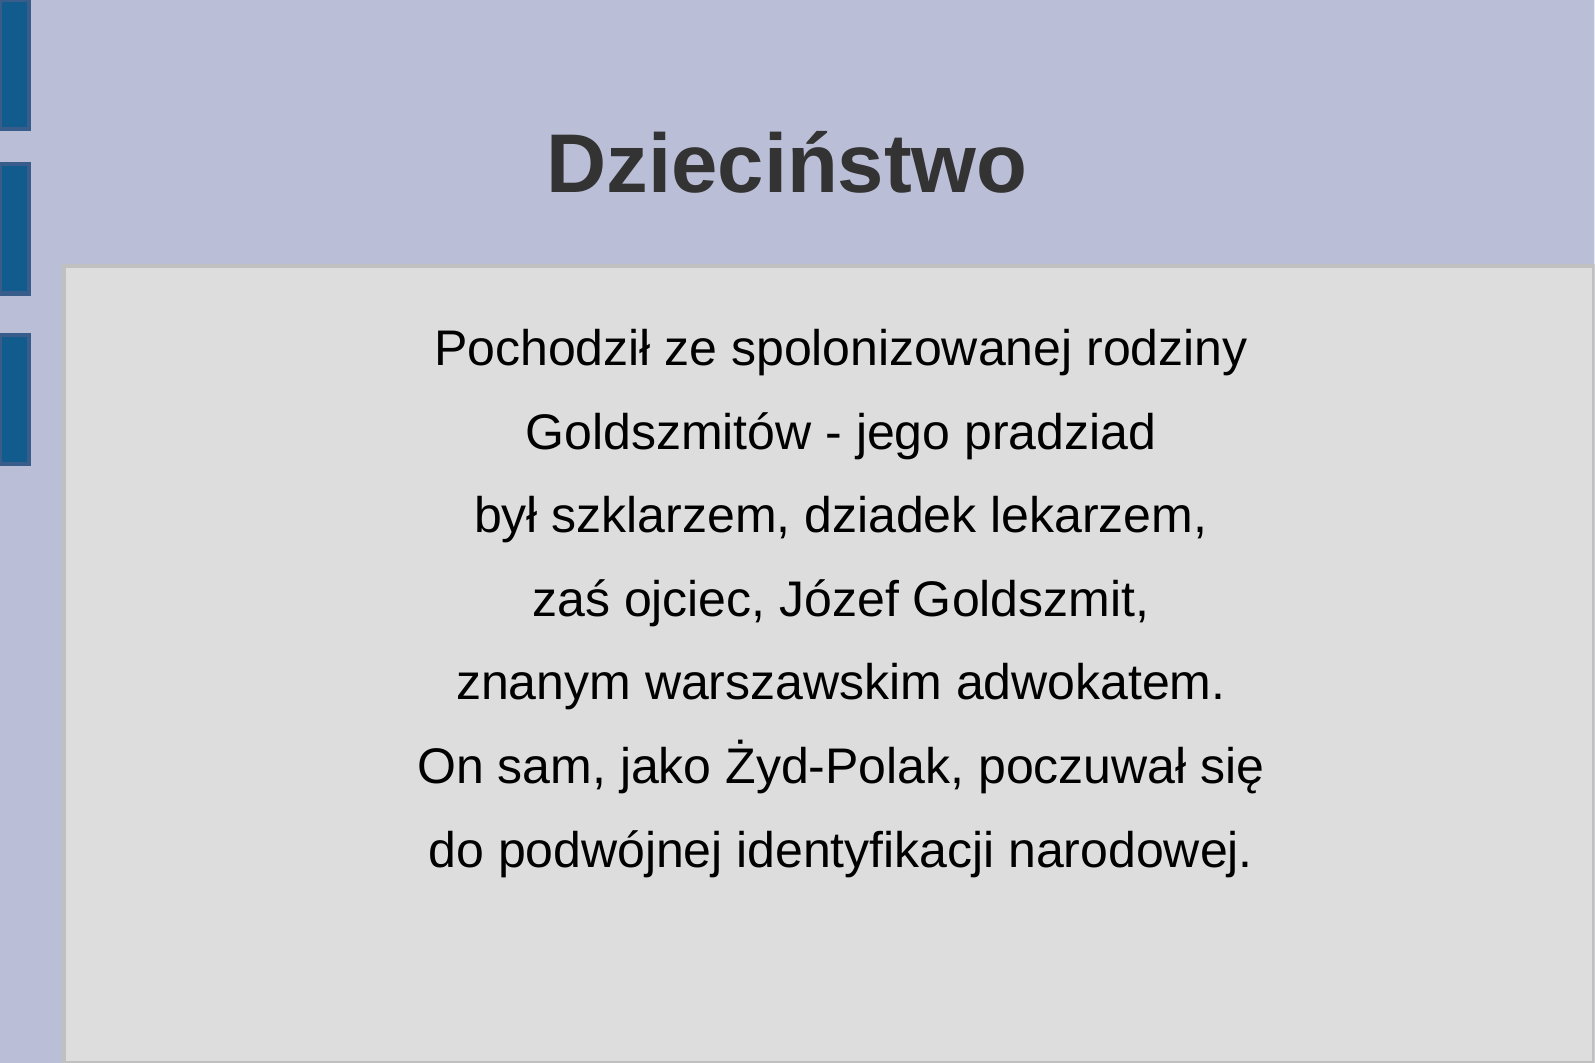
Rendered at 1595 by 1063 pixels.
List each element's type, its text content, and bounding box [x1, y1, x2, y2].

text_box Pochodził ze spolonizowanej rodziny Goldszmitów - jego pradziad był szklarzem, dziadek lekarzem, zaś ojciec, Józef Goldszmit, znanym warszawskim adwokatem. On sam, jako Żyd-Polak, poczuwał się do podwójnej identyfikacji narodowej. [335, 292, 1347, 898]
title Dzieciństwo [106, 70, 1468, 249]
